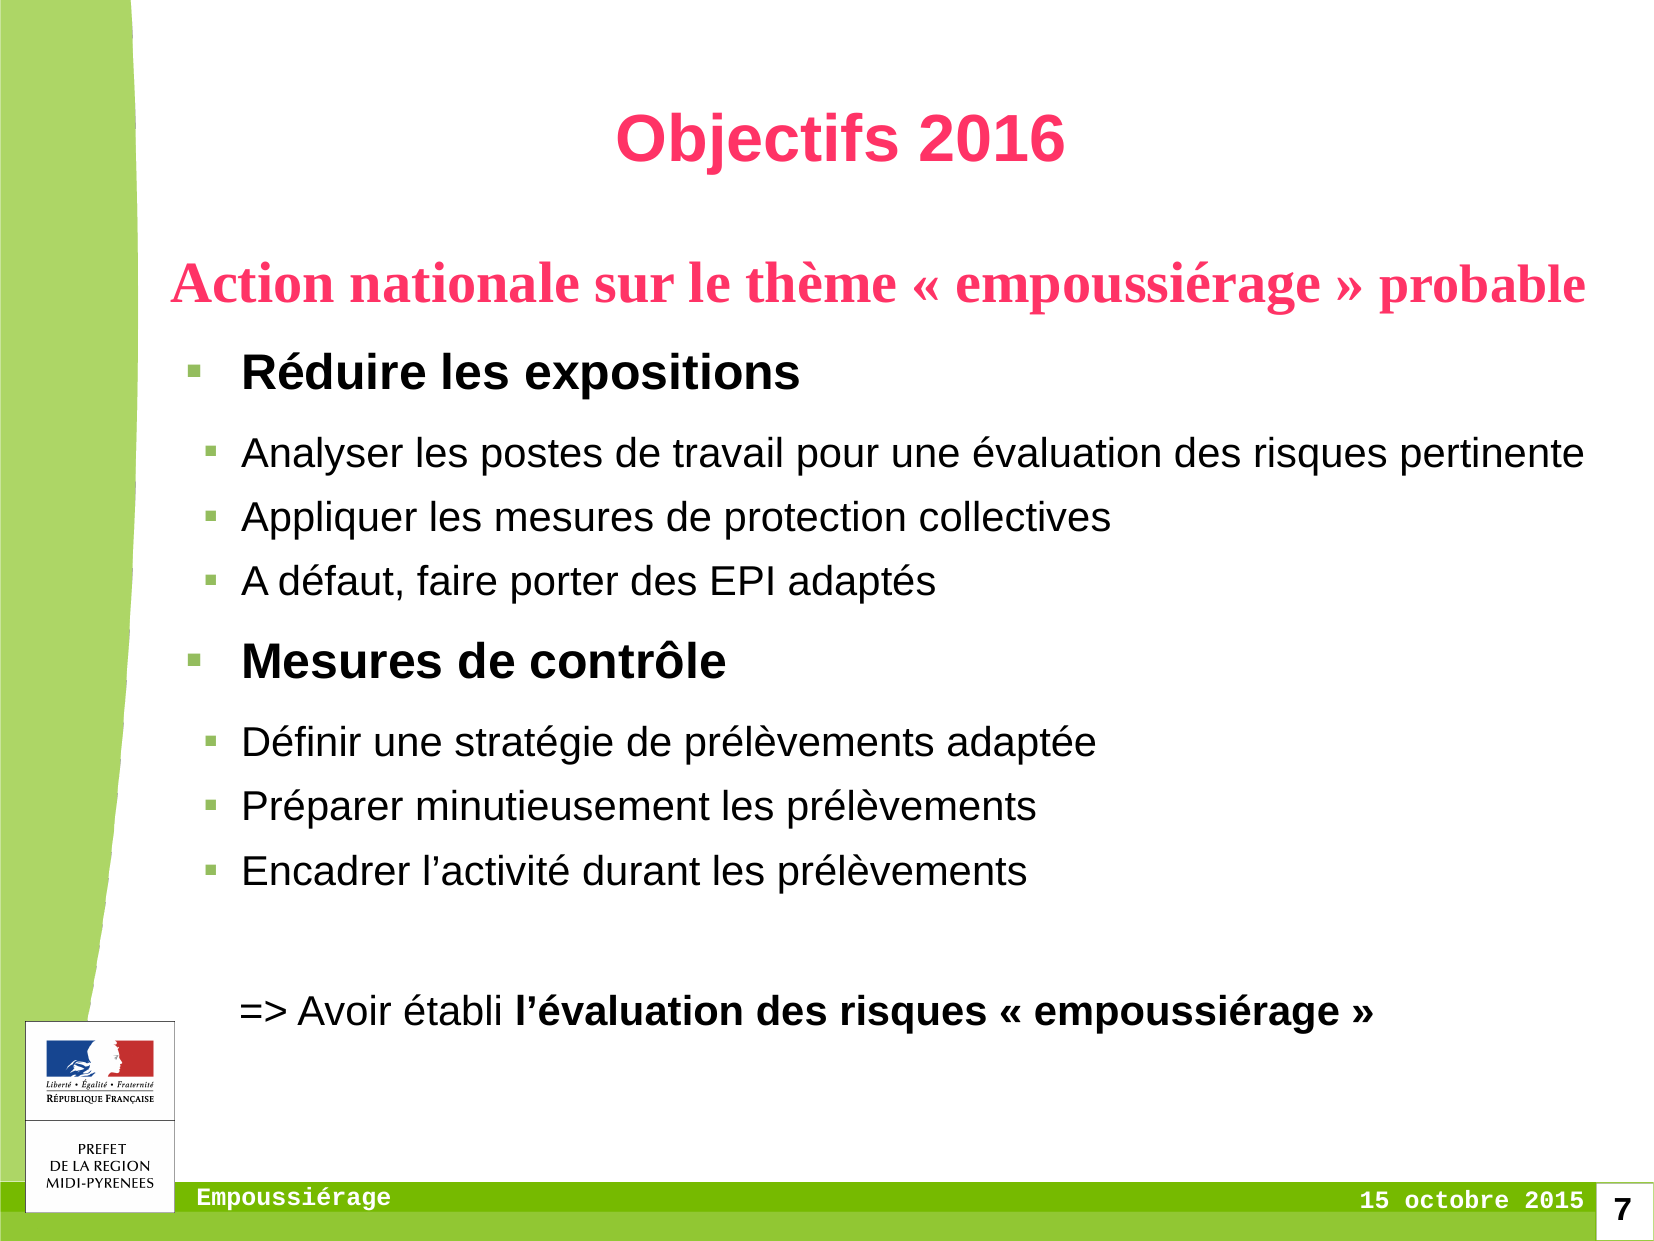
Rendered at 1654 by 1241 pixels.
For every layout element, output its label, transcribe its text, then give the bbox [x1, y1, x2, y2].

title Objectifs 2016 [134, 34, 1548, 242]
list Action nationale sur le thème « empoussiérage » probable Réduire les expositions Analyser les postes de travail pour une évaluation des risques pertinente Appliquer les mesures de protection collectives A défaut, faire porter des EPI adaptés Mesures de contrôle Définir une stratégie de prélèvements adaptée Préparer minutieusement les prélèvements Encadrer l’activité durant les prélèvements => Avoir établi l’évaluation des risques « empoussiérage » [99, 249, 1636, 1117]
picture [0, 0, 1654, 1241]
